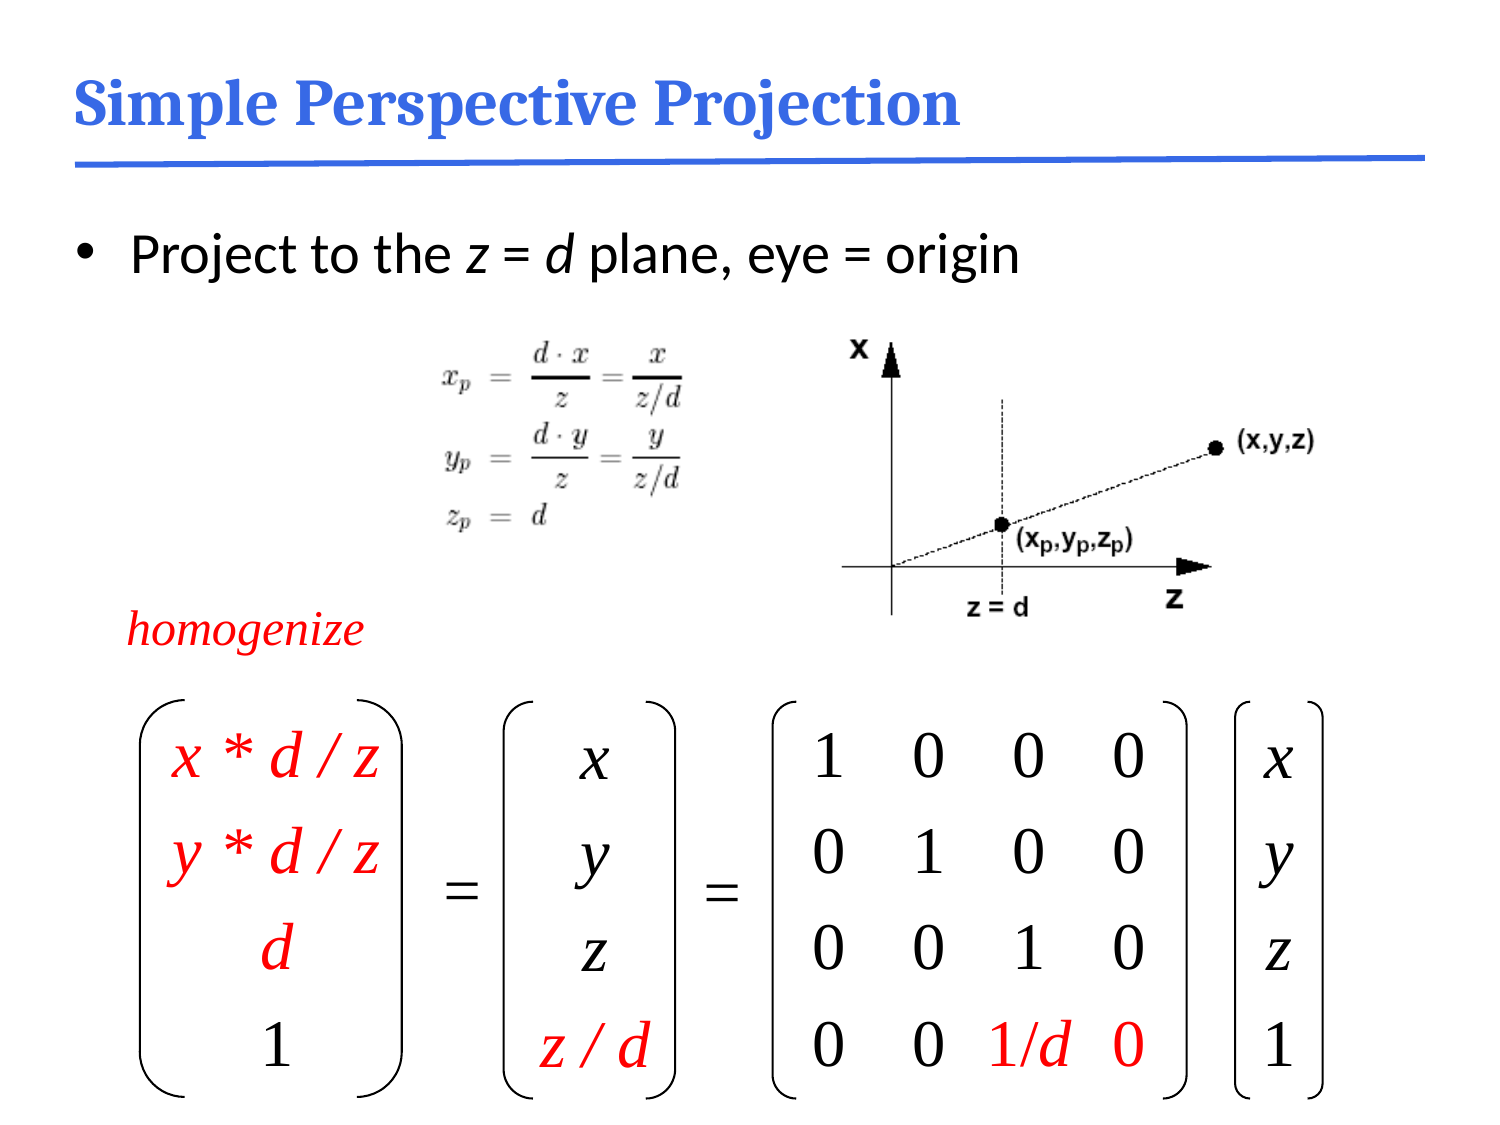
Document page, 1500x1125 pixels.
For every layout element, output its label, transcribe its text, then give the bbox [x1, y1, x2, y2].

text_box homogenize [77, 587, 414, 663]
text_box = [699, 848, 750, 929]
text_box 0 0 0 0 [1086, 711, 1173, 1080]
text_box x y z 1 [1237, 711, 1321, 1080]
text_box [475, 986, 1062, 1114]
text_box Project to the z = d plane, eye = origin [141, 718, 152, 959]
text_box 0 1 0 0 [886, 711, 973, 1080]
text_box 0 0 1 1/d [986, 711, 1073, 1080]
text_box x y z z / d [503, 712, 688, 1081]
text_box = [439, 846, 490, 927]
text_box Project to the z = d plane, eye = origin [74, 215, 1426, 959]
title Simple Perspective Projection [75, 9, 1351, 198]
text_box 1 0 0 0 [786, 711, 873, 1080]
text_box x * d / z y * d / z d 1 [152, 711, 402, 1080]
picture [420, 327, 713, 548]
